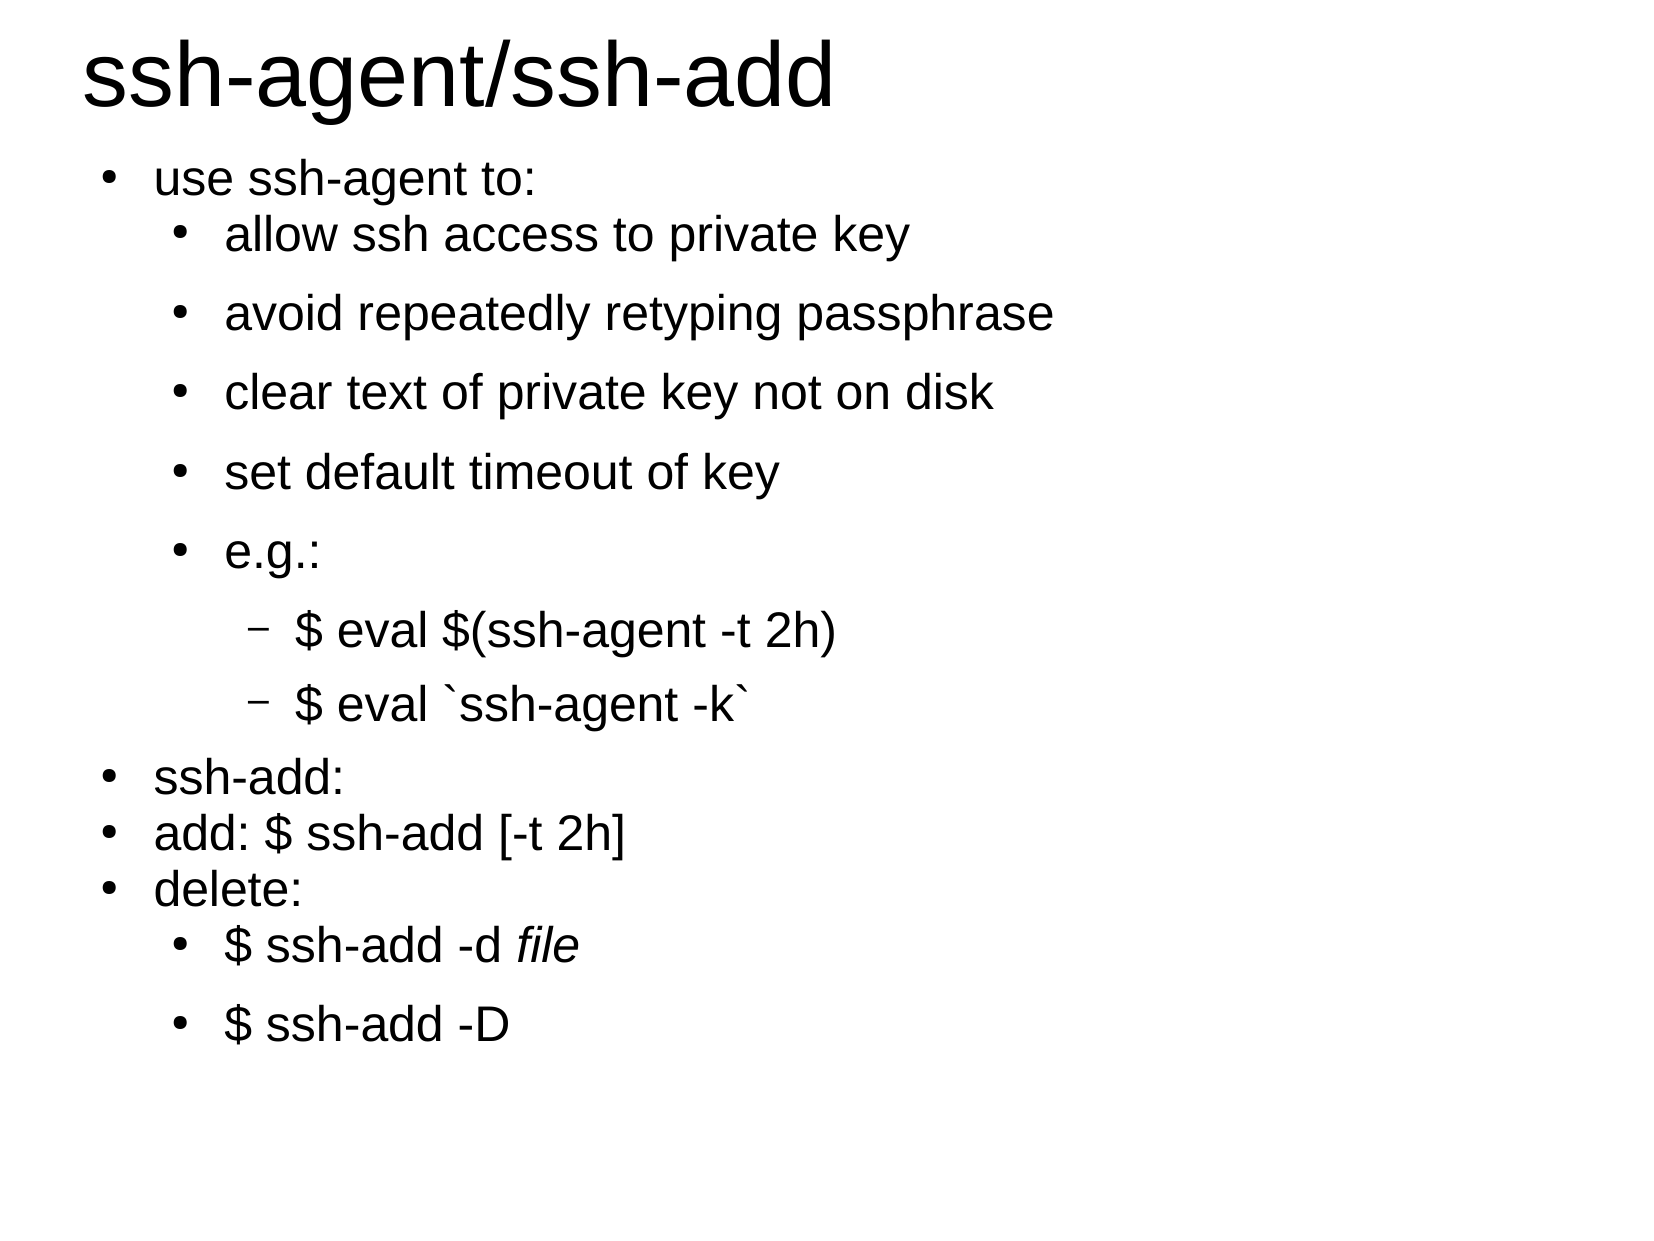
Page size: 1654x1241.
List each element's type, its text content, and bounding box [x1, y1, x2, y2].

list use ssh-agent to: allow ssh access to private key avoid repeatedly retyping passphrase clear text of private key not on disk set default timeout of key e.g.: $ eval $(ssh-agent -t 2h) $ eval `ssh-agent -k` ssh-add: add: $ ssh-add [-t 2h] delete: $ ssh-add -d file $ ssh-add -D [82, 150, 1571, 1201]
title ssh-agent/ssh-add [82, 0, 1571, 150]
